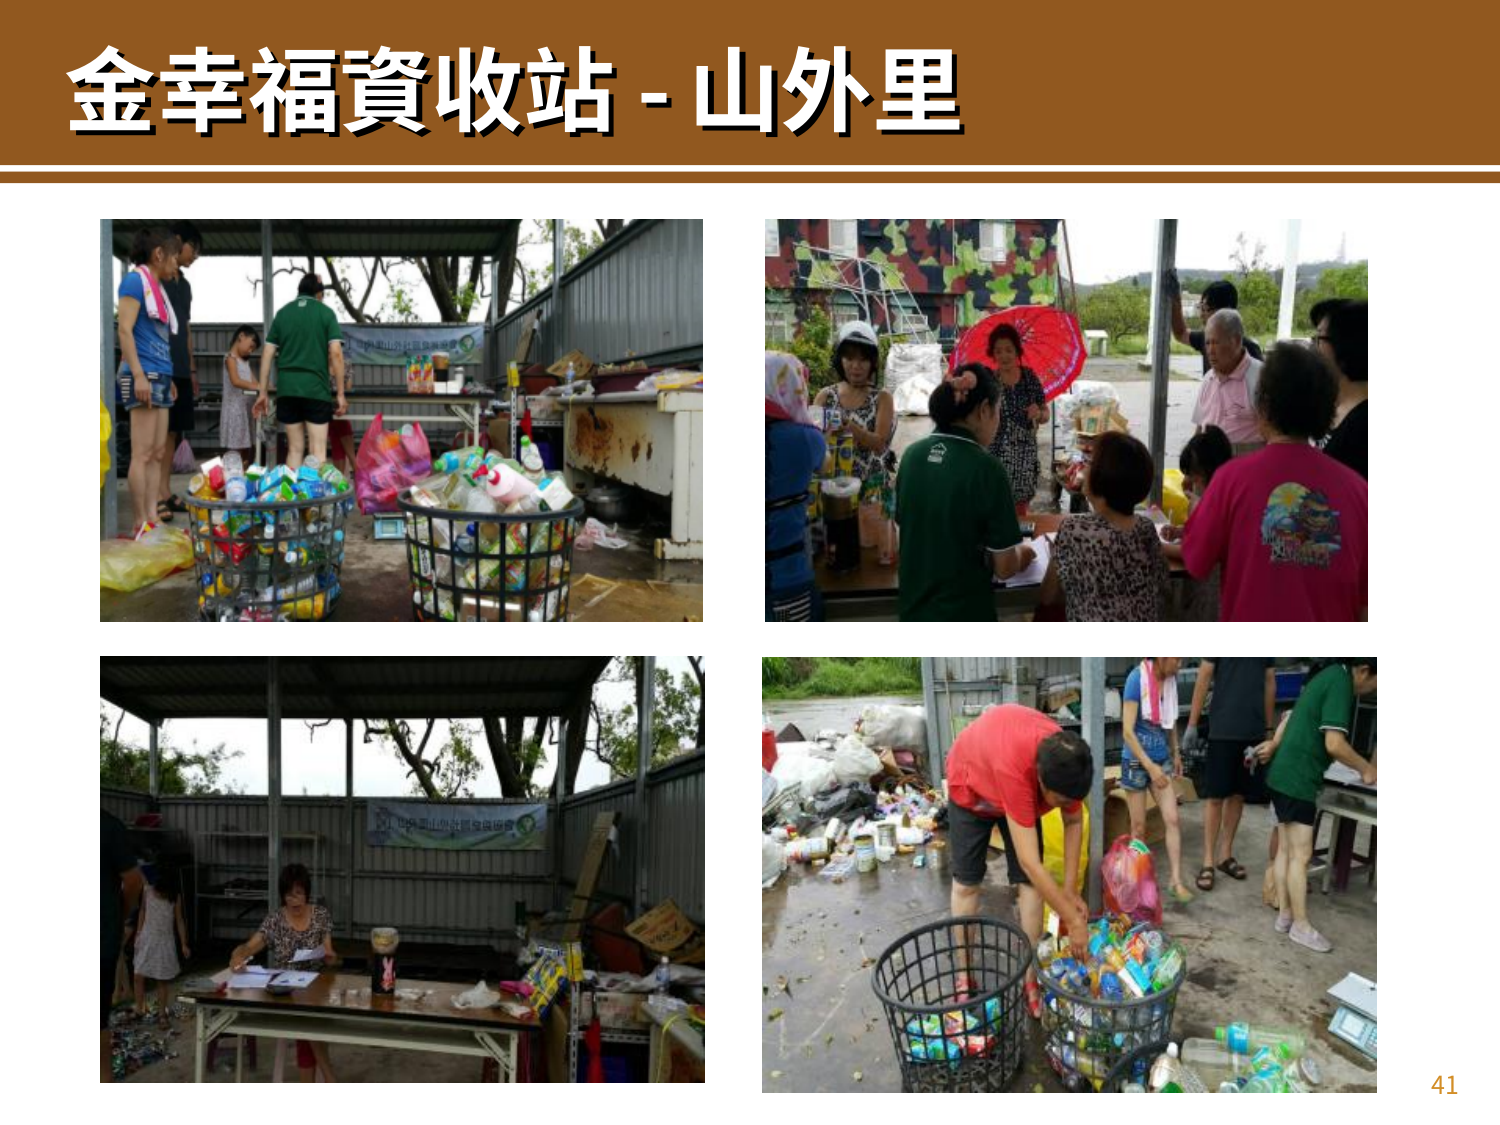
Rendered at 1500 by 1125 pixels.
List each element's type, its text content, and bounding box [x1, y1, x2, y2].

picture [100, 656, 705, 1083]
picture [762, 657, 1377, 1093]
title 金幸福資收站-山外里 [50, 19, 1476, 157]
picture [100, 219, 703, 622]
text_box <編號> [1350, 1061, 1475, 1103]
picture [765, 219, 1368, 622]
